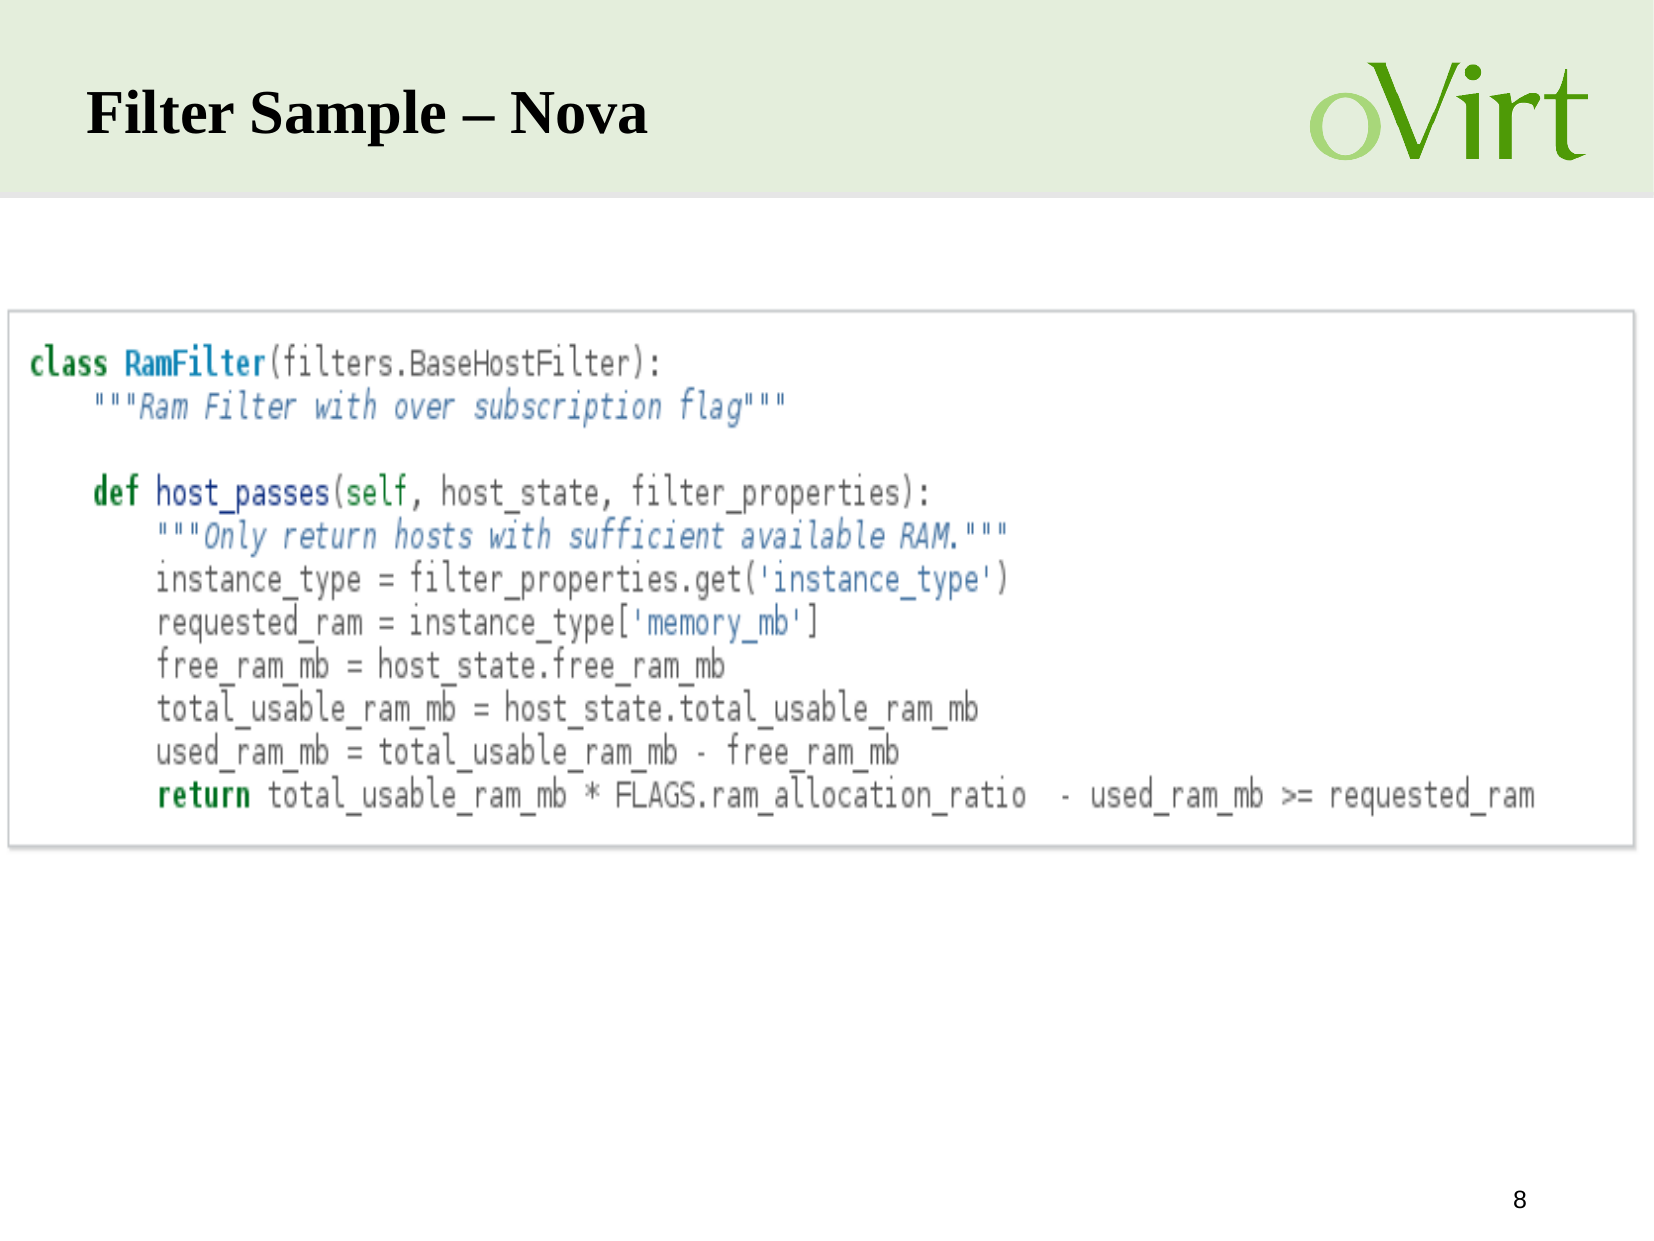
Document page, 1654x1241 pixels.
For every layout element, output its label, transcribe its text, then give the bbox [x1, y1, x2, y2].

title Filter Sample – Nova [86, 36, 1307, 188]
picture [1307, 36, 1613, 180]
picture [0, 299, 1651, 863]
